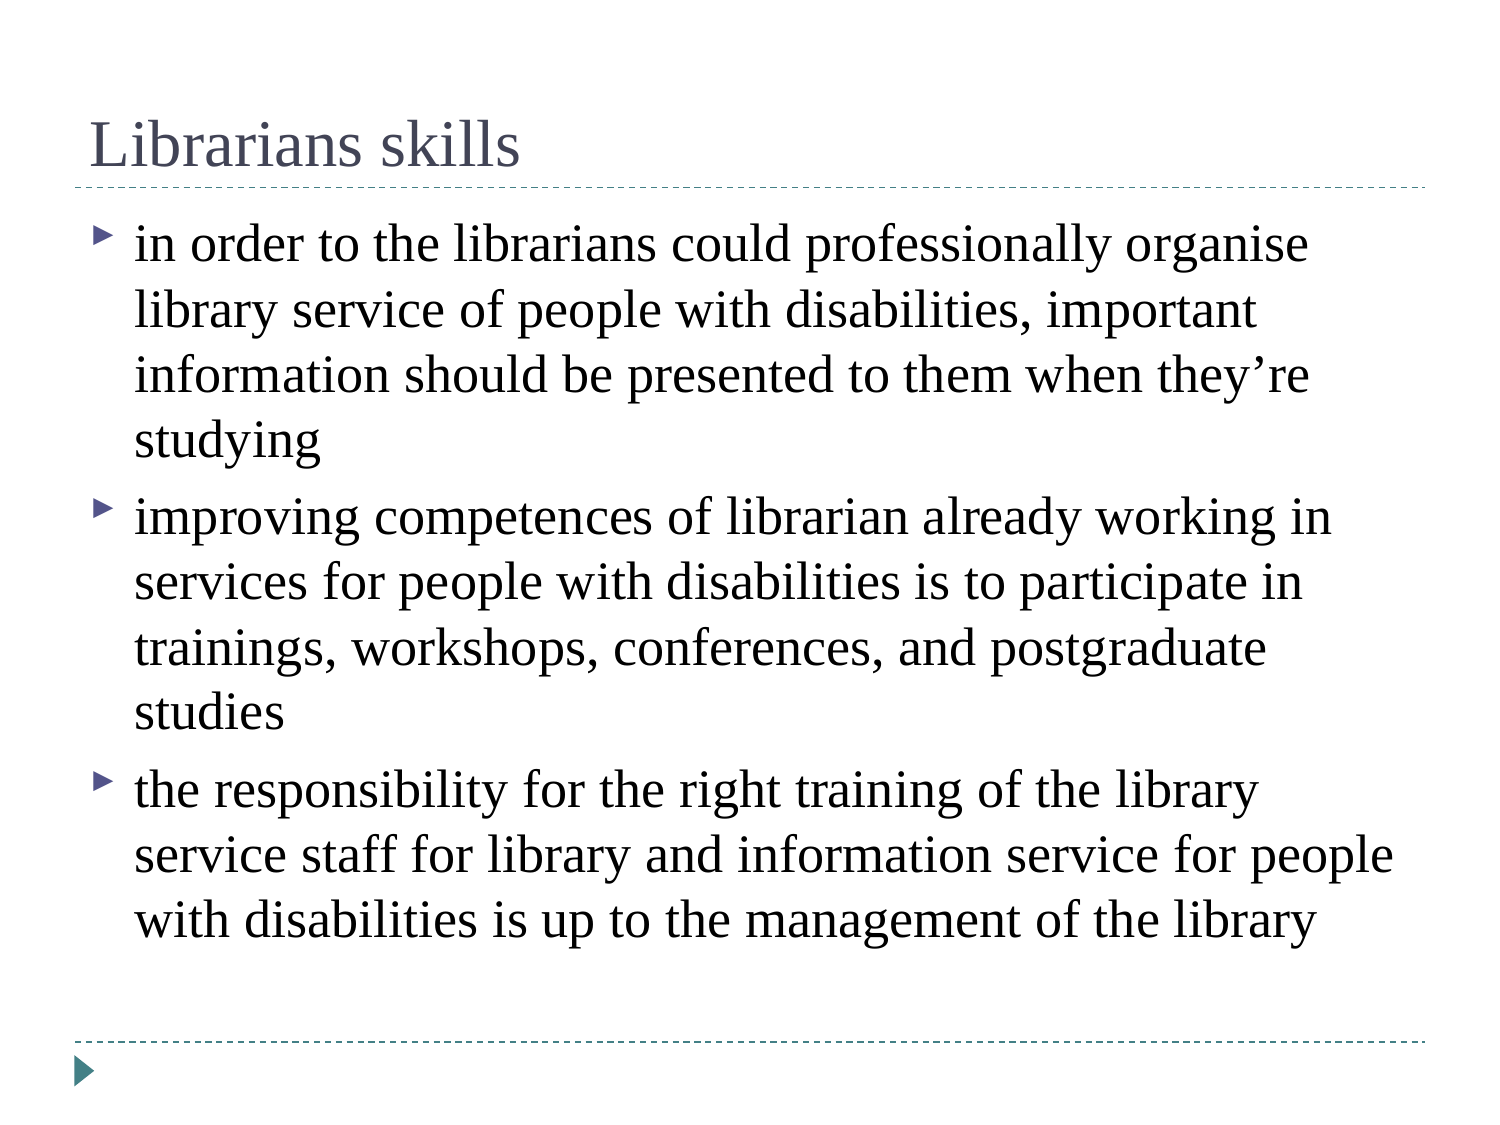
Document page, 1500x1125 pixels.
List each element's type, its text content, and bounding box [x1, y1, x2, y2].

title Librarians skills [75, 24, 1426, 188]
list in order to the librarians could professionally organise library service of people with disabilities, important information should be presented to them when they’re studying improving competences of librarian already working in services for people with disabilities is to participate in trainings, workshops, conferences, and postgraduate studies the responsibility for the right training of the library service staff for library and information service for people with disabilities is up to the management of the library [75, 200, 1426, 1033]
